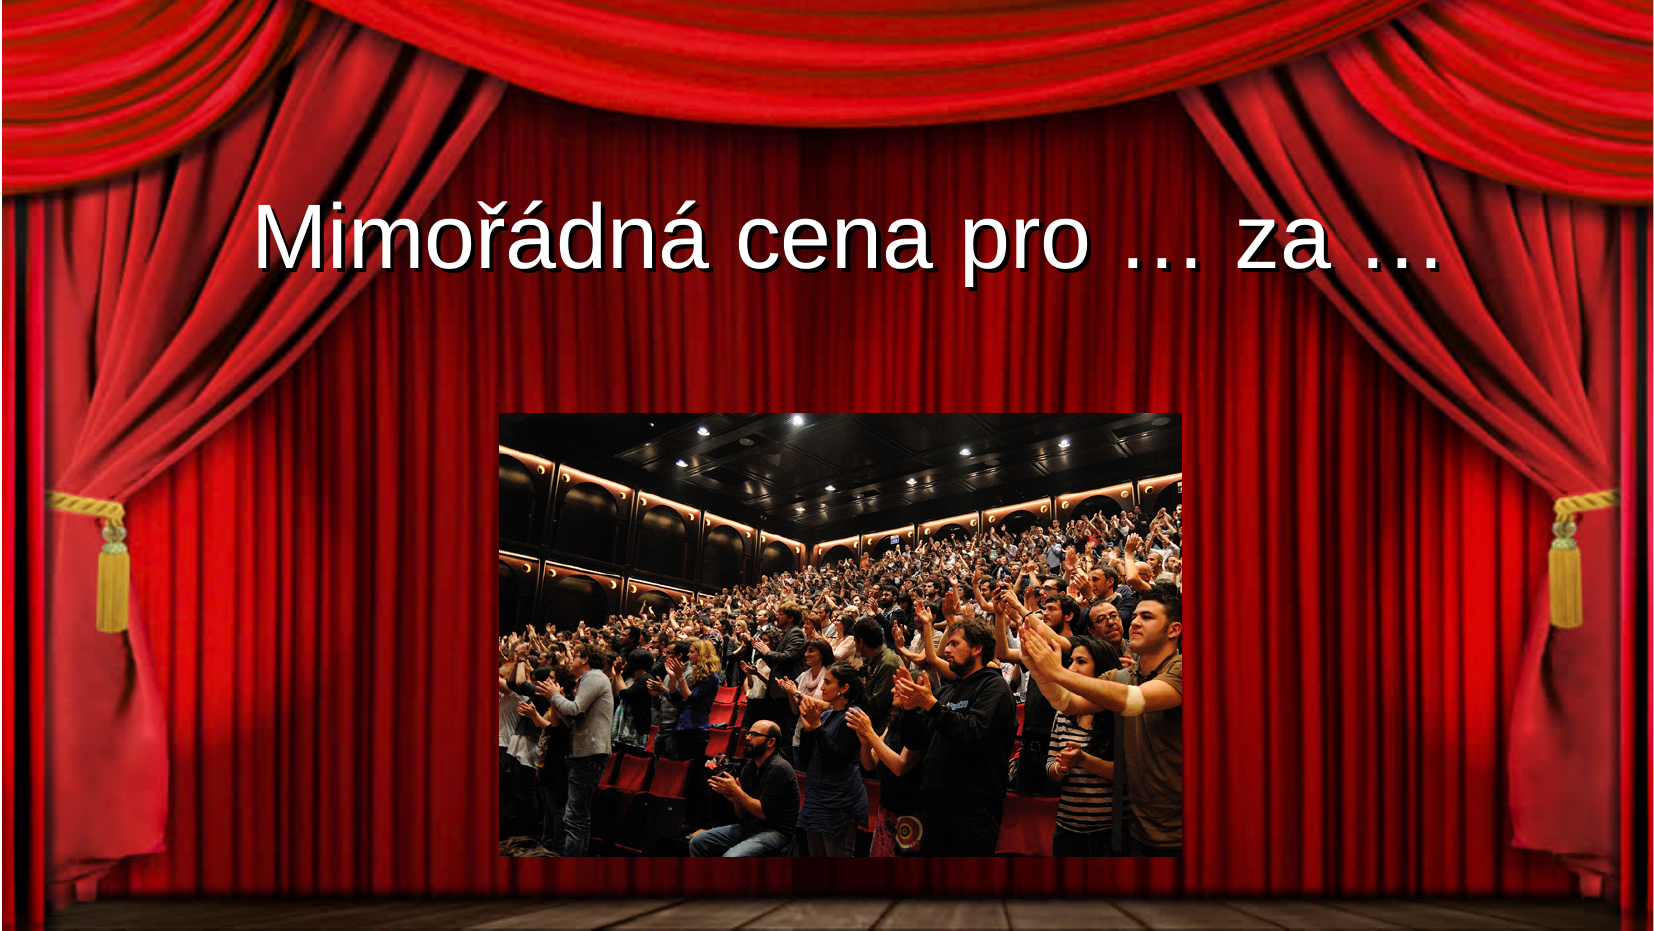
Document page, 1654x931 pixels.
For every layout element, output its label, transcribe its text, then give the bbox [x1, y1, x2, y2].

title Mimořádná cena pro … za … [106, 60, 1595, 414]
picture [2, 0, 1654, 931]
